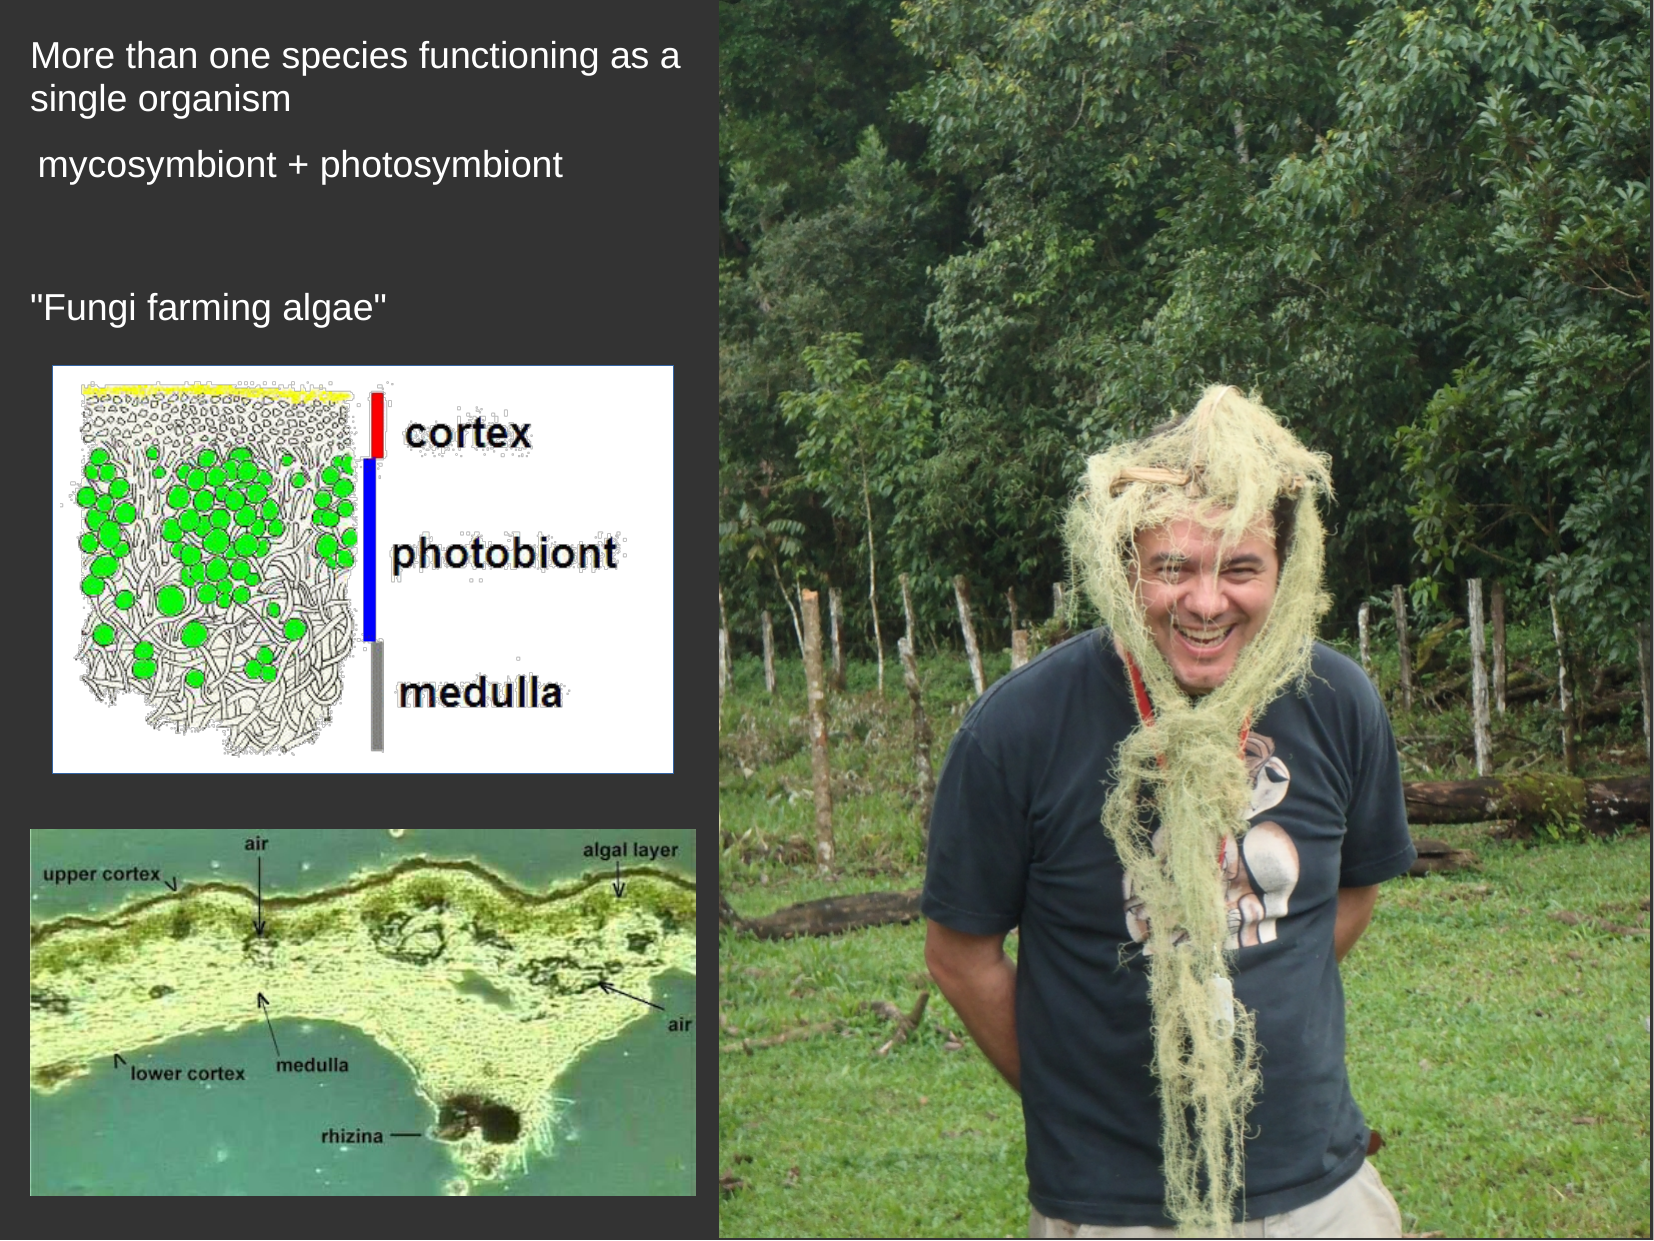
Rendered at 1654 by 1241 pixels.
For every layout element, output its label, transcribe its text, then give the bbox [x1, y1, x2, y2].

text_box mycosymbiont + photosymbiont [22, 136, 696, 194]
picture [30, 829, 696, 1196]
text_box More than one species functioning as a single organism "Fungi farming algae" [15, 27, 704, 547]
picture [60, 357, 636, 770]
picture [719, 0, 1650, 1238]
text_box [52, 547, 674, 774]
